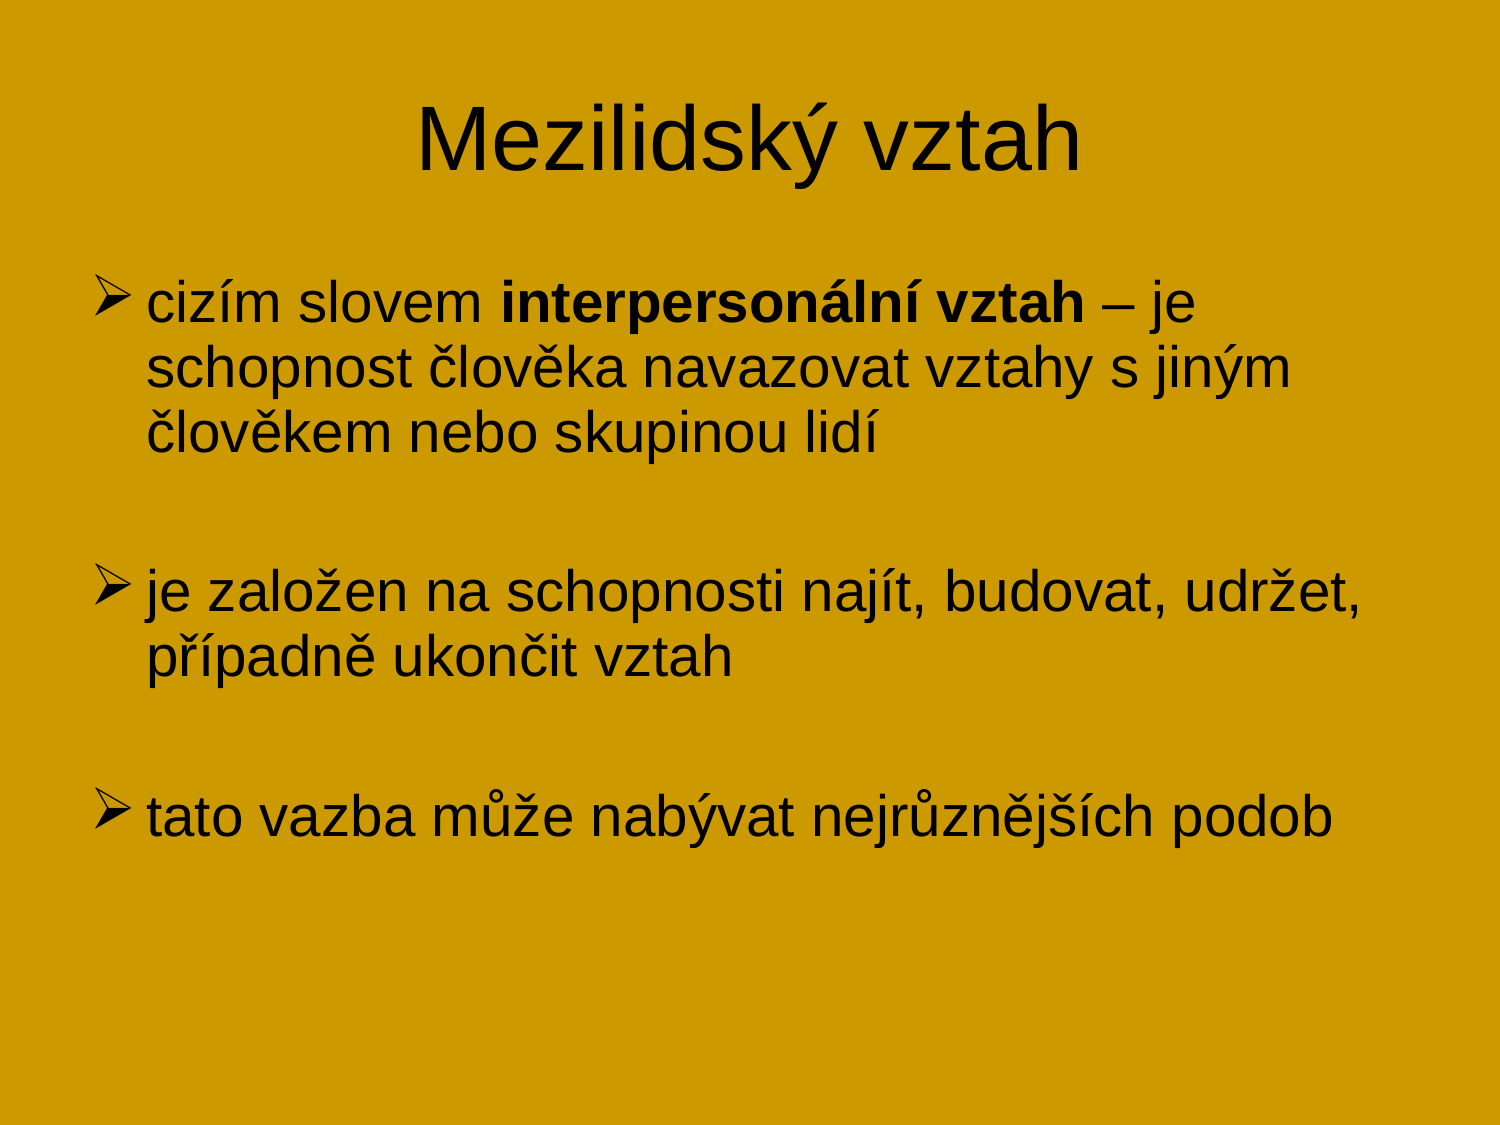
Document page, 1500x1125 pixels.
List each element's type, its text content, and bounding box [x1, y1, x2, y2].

title Mezilidský vztah [75, 45, 1426, 233]
list cizím slovem interpersonální vztah – je schopnost člověka navazovat vztahy s jiným člověkem nebo skupinou lidí je založen na schopnosti najít, budovat, udržet, případně ukončit vztah tato vazba může nabývat nejrůznějších podob [75, 262, 1426, 1006]
